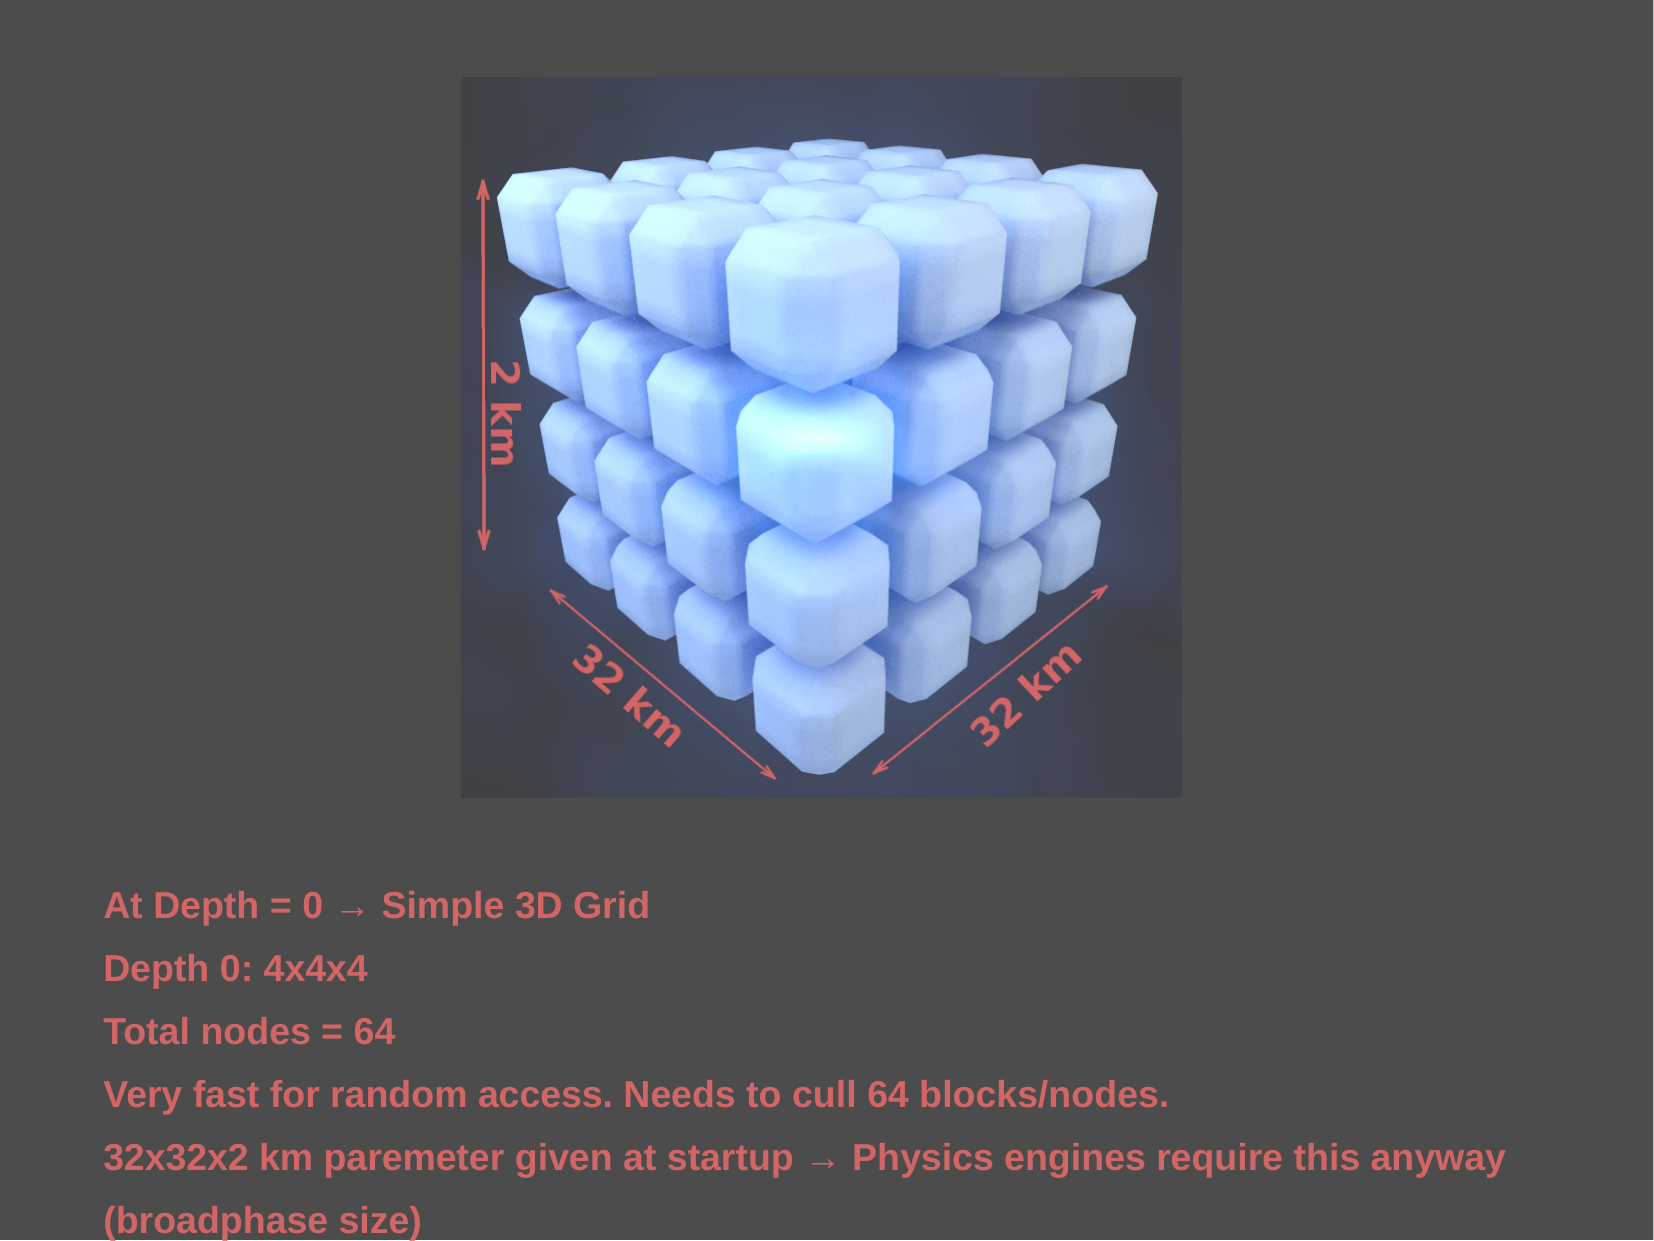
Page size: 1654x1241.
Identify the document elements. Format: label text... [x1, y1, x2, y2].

picture [461, 77, 1182, 798]
text_box At Depth = 0 → Simple 3D Grid Depth 0: 4x4x4 Total nodes = 64 Very fast for random access. Needs to cull 64 blocks/nodes. 32x32x2 km paremeter given at startup → Physics engines require this anyway (broadphase size) [88, 856, 1595, 1239]
